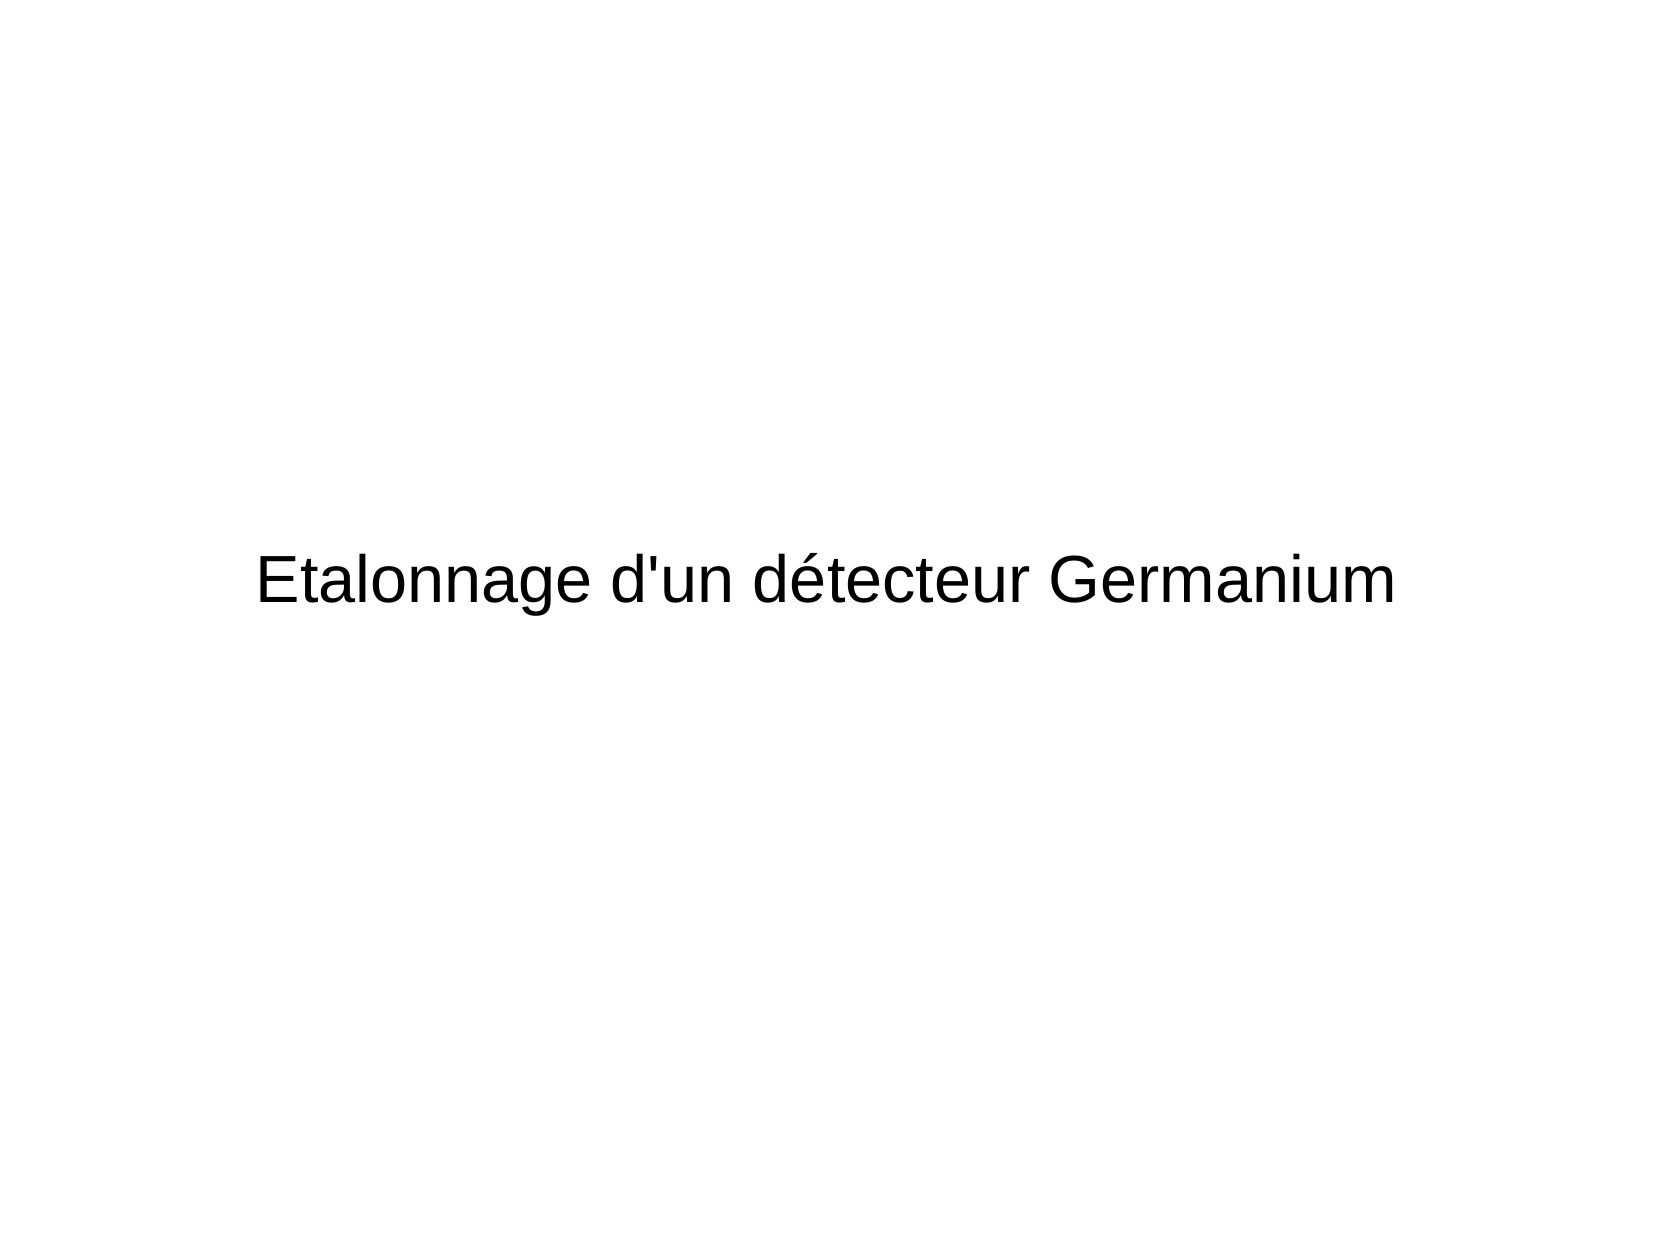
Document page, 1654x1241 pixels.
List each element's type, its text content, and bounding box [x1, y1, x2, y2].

subtitle Etalonnage d'un détecteur Germanium [82, 49, 1571, 1109]
